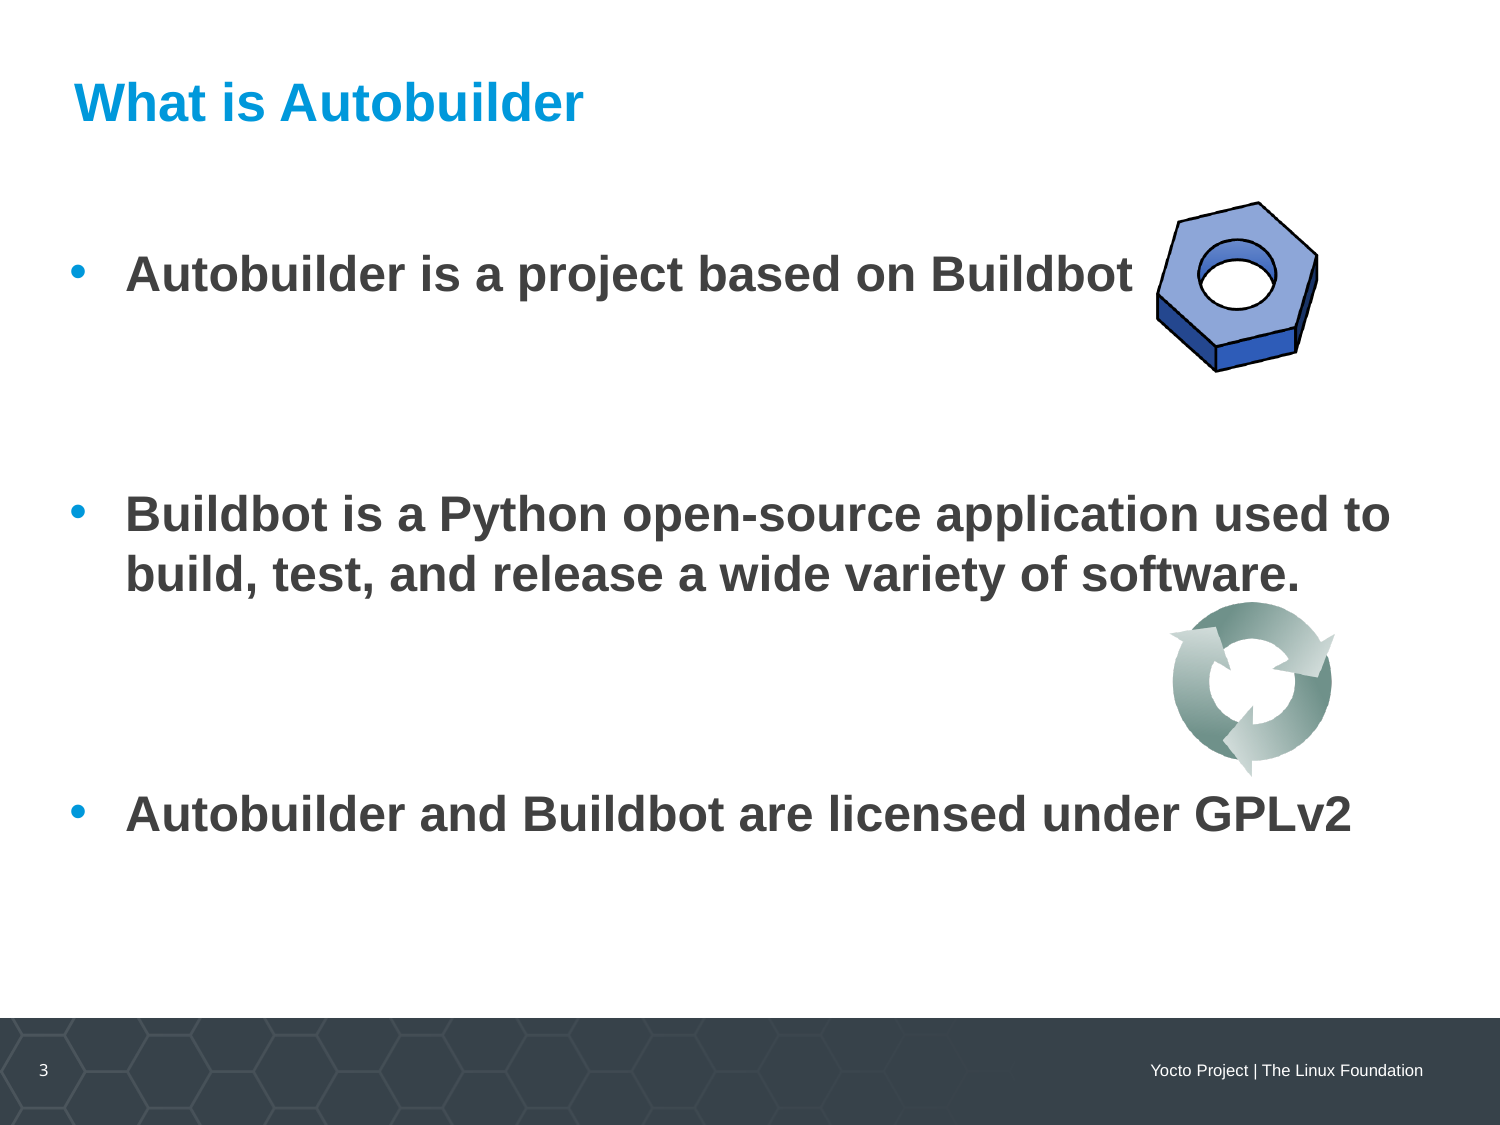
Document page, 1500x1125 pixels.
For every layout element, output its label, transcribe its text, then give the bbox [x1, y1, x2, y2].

picture [0, 0, 1500, 1125]
text_box Autobuilder is a project based on Buildbot Buildbot is a Python open-source application used to build, test, and release a wide variety of software. Autobuilder and Buildbot are licensed under GPLv2 [68, 241, 1423, 927]
text_box What is Autobuilder [74, 66, 1424, 213]
